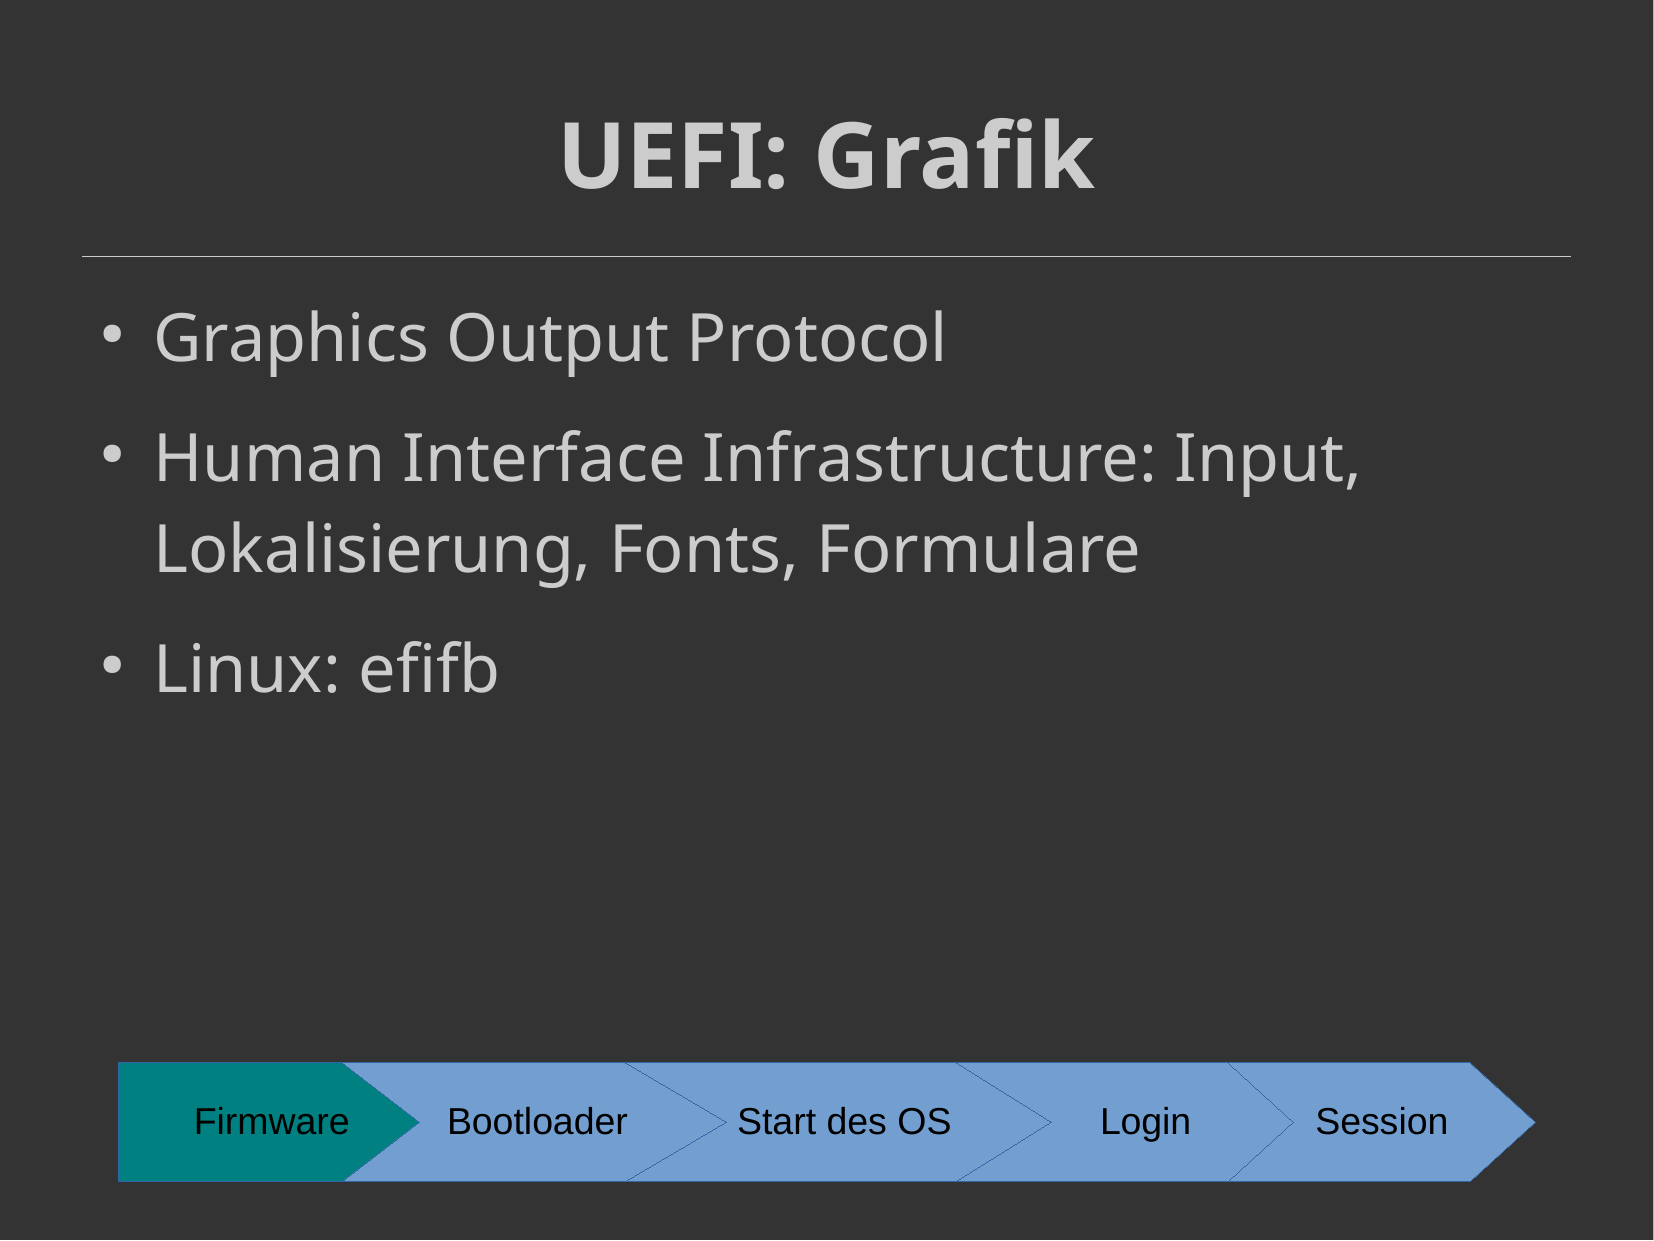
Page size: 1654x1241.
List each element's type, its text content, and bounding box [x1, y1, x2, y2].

text_box Session [1228, 1062, 1536, 1182]
title UEFI: Grafik [82, 49, 1571, 257]
text_box Login [956, 1062, 1292, 1182]
text_box Start des OS [625, 1062, 1049, 1182]
list Graphics Output Protocol Human Interface Infrastructure: Input, Lokalisierung, Fonts, Formulare Linux: efifb [82, 290, 1571, 1010]
text_box Bootloader [342, 1062, 724, 1182]
text_box Firmware [118, 1062, 418, 1182]
